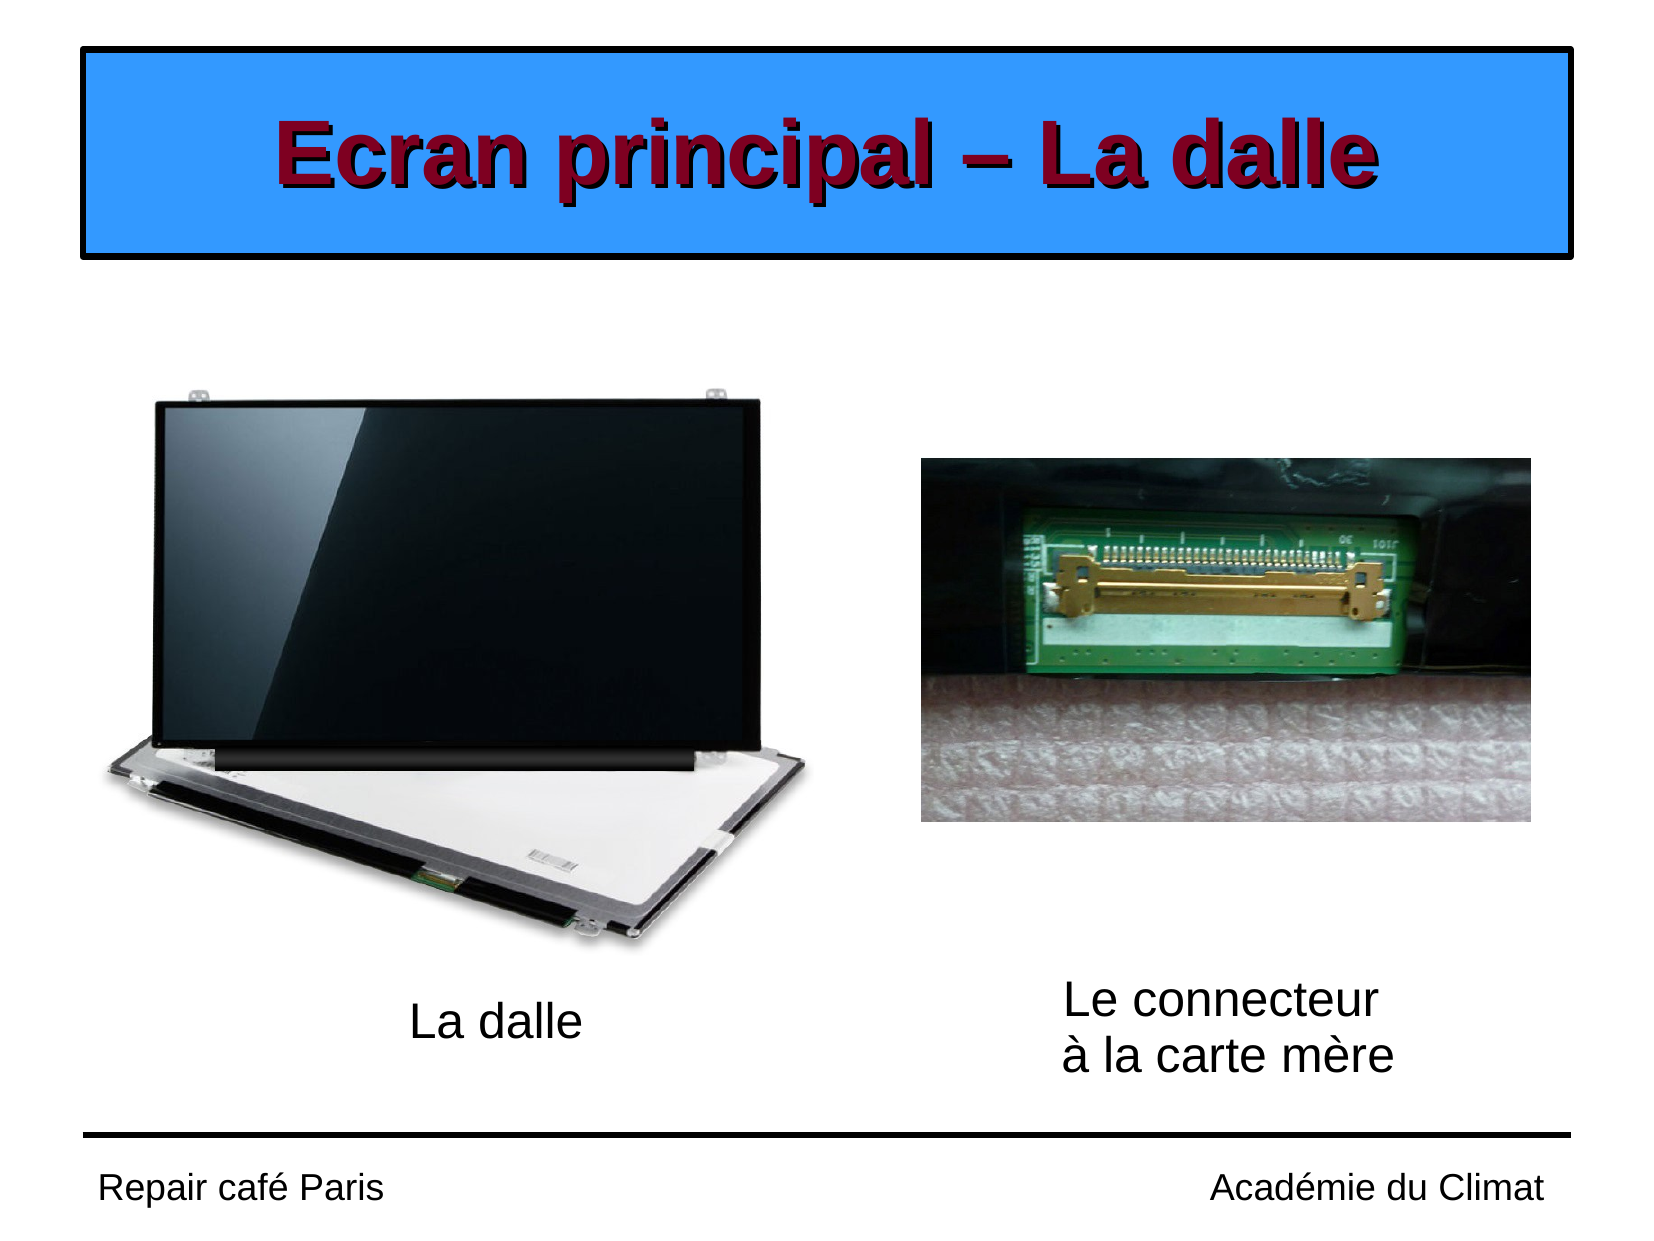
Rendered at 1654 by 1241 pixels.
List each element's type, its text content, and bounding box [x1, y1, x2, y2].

picture [94, 308, 814, 1028]
title Ecran principal – La dalle [82, 49, 1571, 257]
picture [921, 335, 1531, 945]
text_box La dalle [389, 986, 603, 1069]
text_box Repair café Paris Académie du Climat [82, 1158, 1571, 1216]
text_box Le connecteur à la carte mère [933, 964, 1524, 1105]
